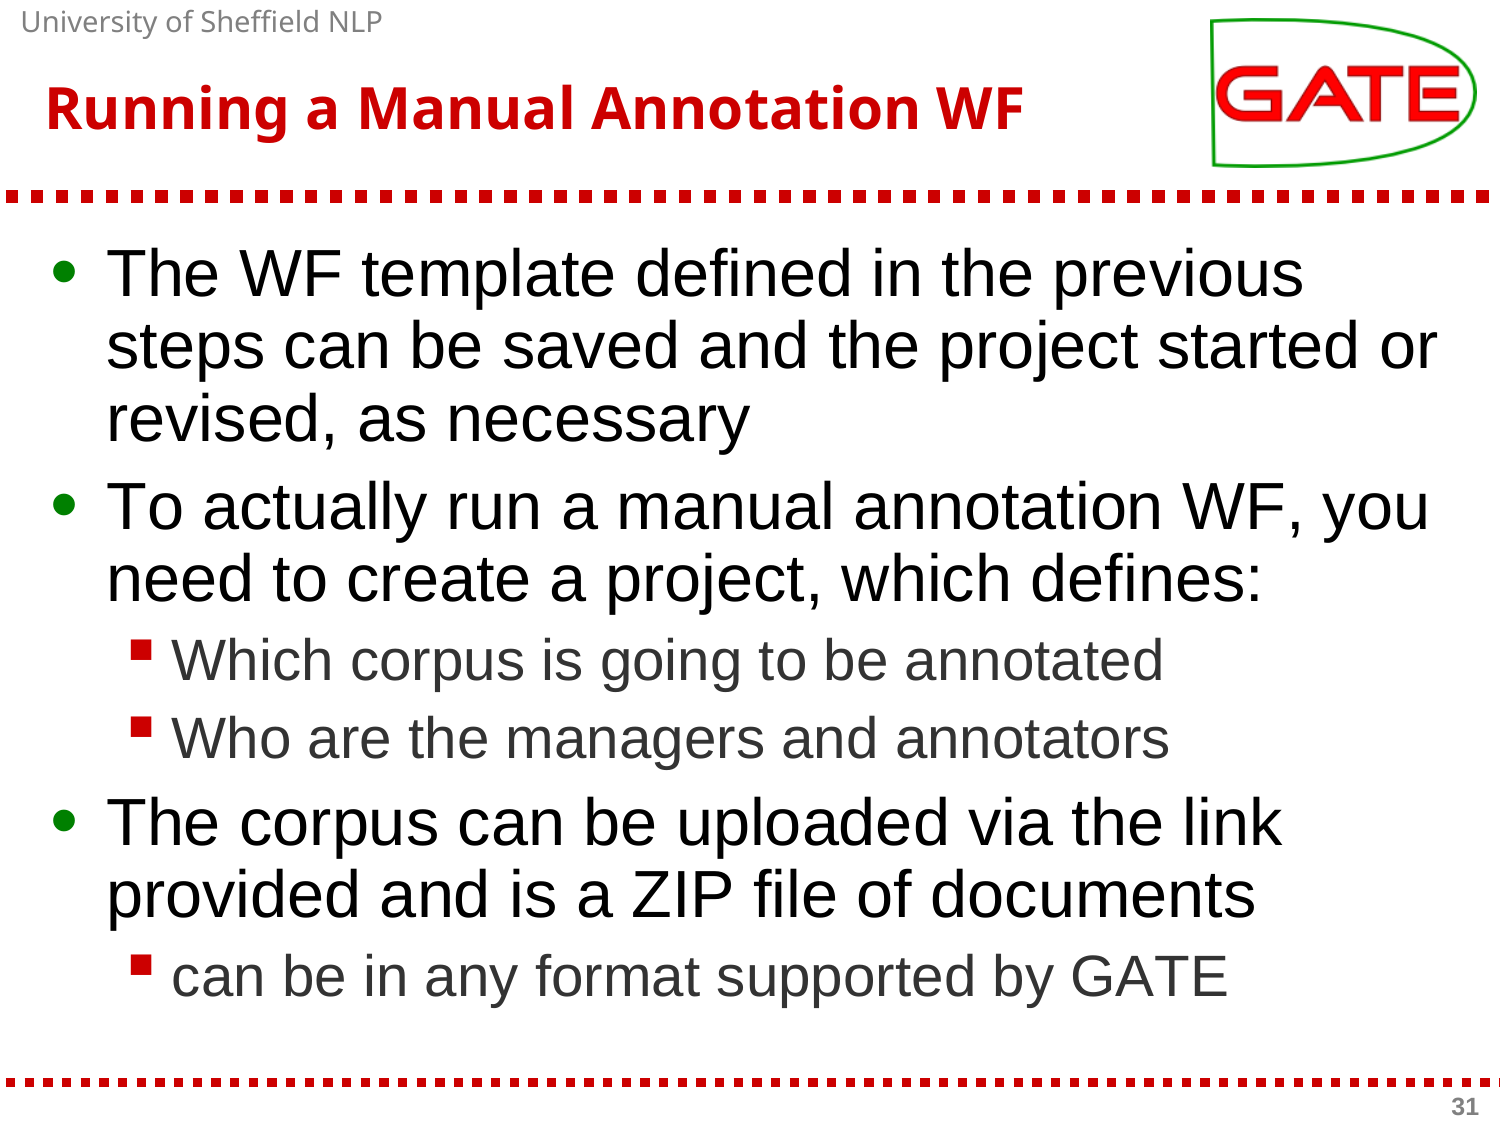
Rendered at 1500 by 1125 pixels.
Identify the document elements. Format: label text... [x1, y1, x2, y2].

picture [1210, 18, 1477, 168]
list The WF template defined in the previous steps can be saved and the project started or revised, as necessary To actually run a manual annotation WF, you need to create a project, which defines: Which corpus is going to be annotated Who are the managers and annotators The corpus can be uploaded via the link provided and is a ZIP file of documents can be in any format supported by GATE [35, 231, 1465, 1059]
title Running a Manual Annotation WF [29, 42, 1235, 149]
text_box <number> [1144, 1082, 1495, 1125]
